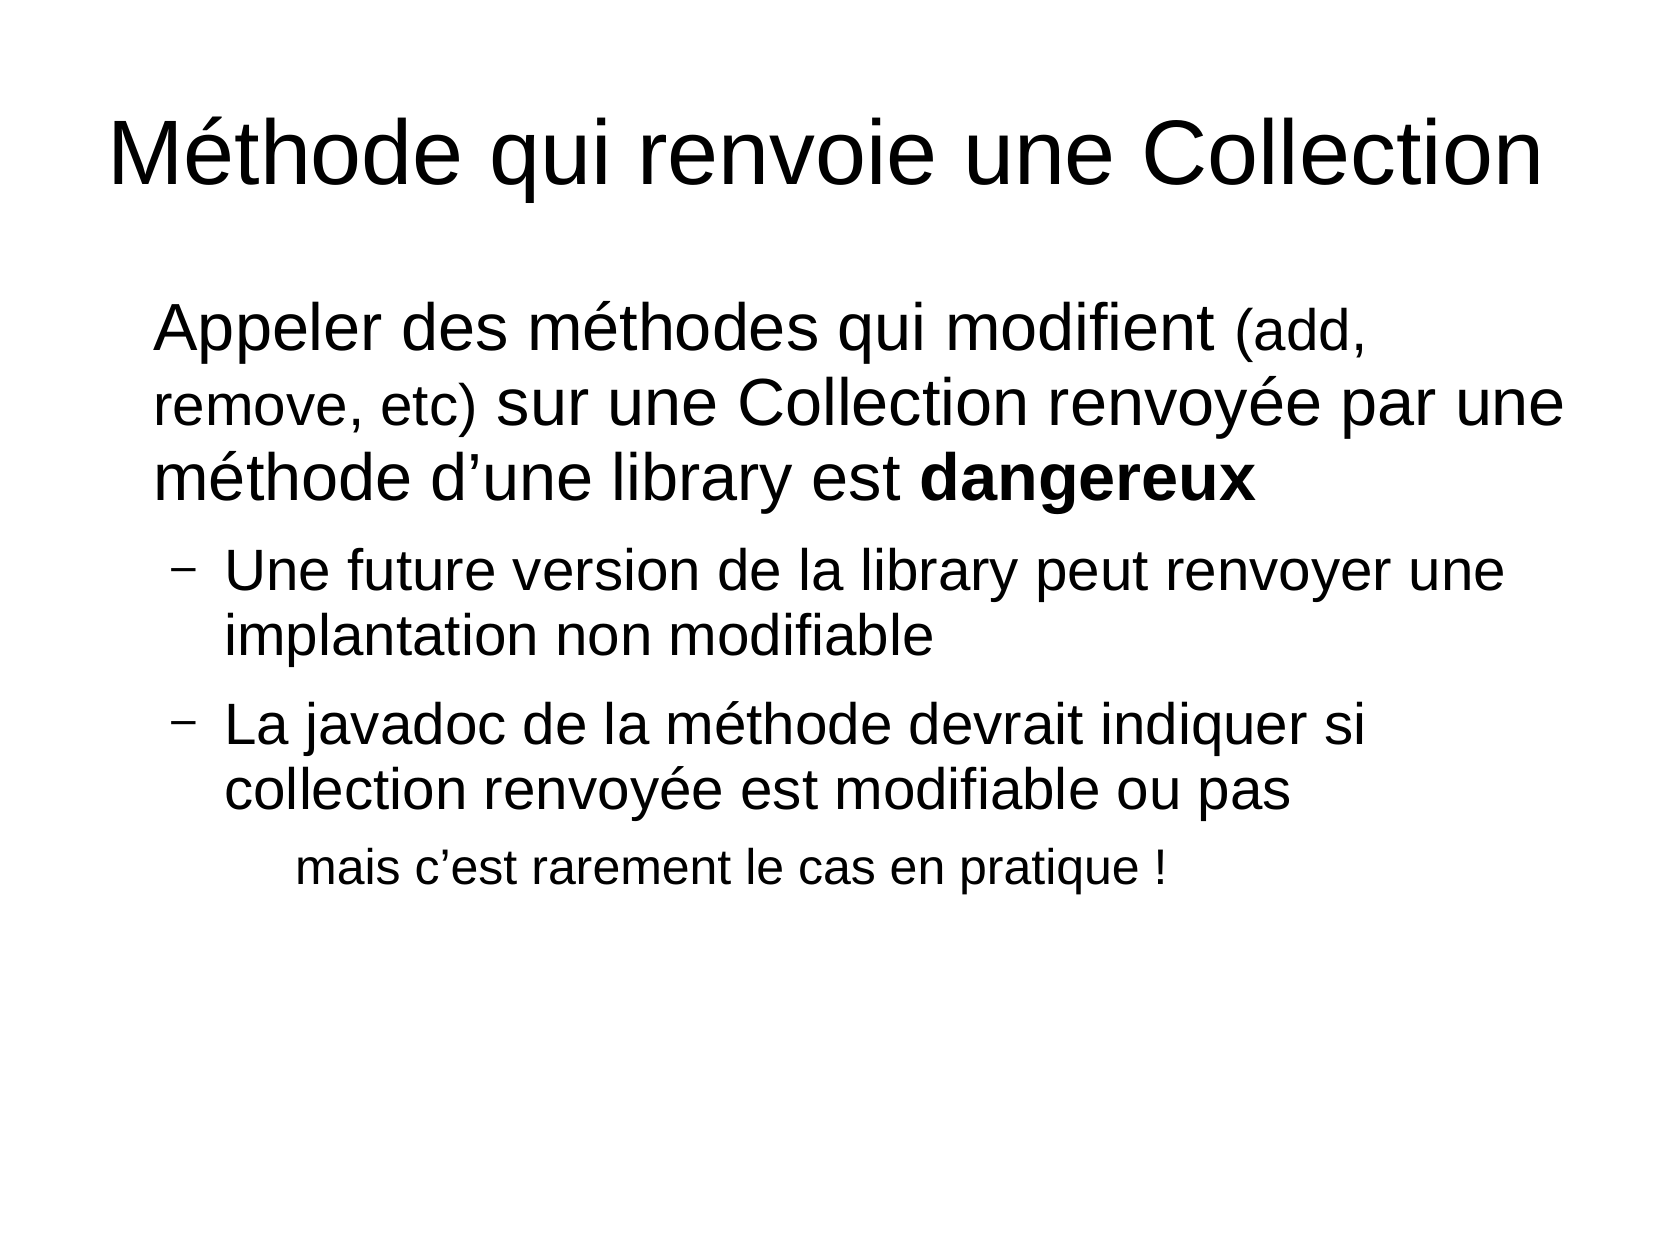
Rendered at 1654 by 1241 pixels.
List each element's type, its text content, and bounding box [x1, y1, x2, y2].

title Méthode qui renvoie une Collection [82, 49, 1571, 257]
list Appeler des méthodes qui modifient (add, remove, etc) sur une Collection renvoyée par une méthode d’une library est dangereux Une future version de la library peut renvoyer une implantation non modifiable La javadoc de la méthode devrait indiquer si collection renvoyée est modifiable ou pas mais c’est rarement le cas en pratique ! [82, 290, 1571, 1126]
